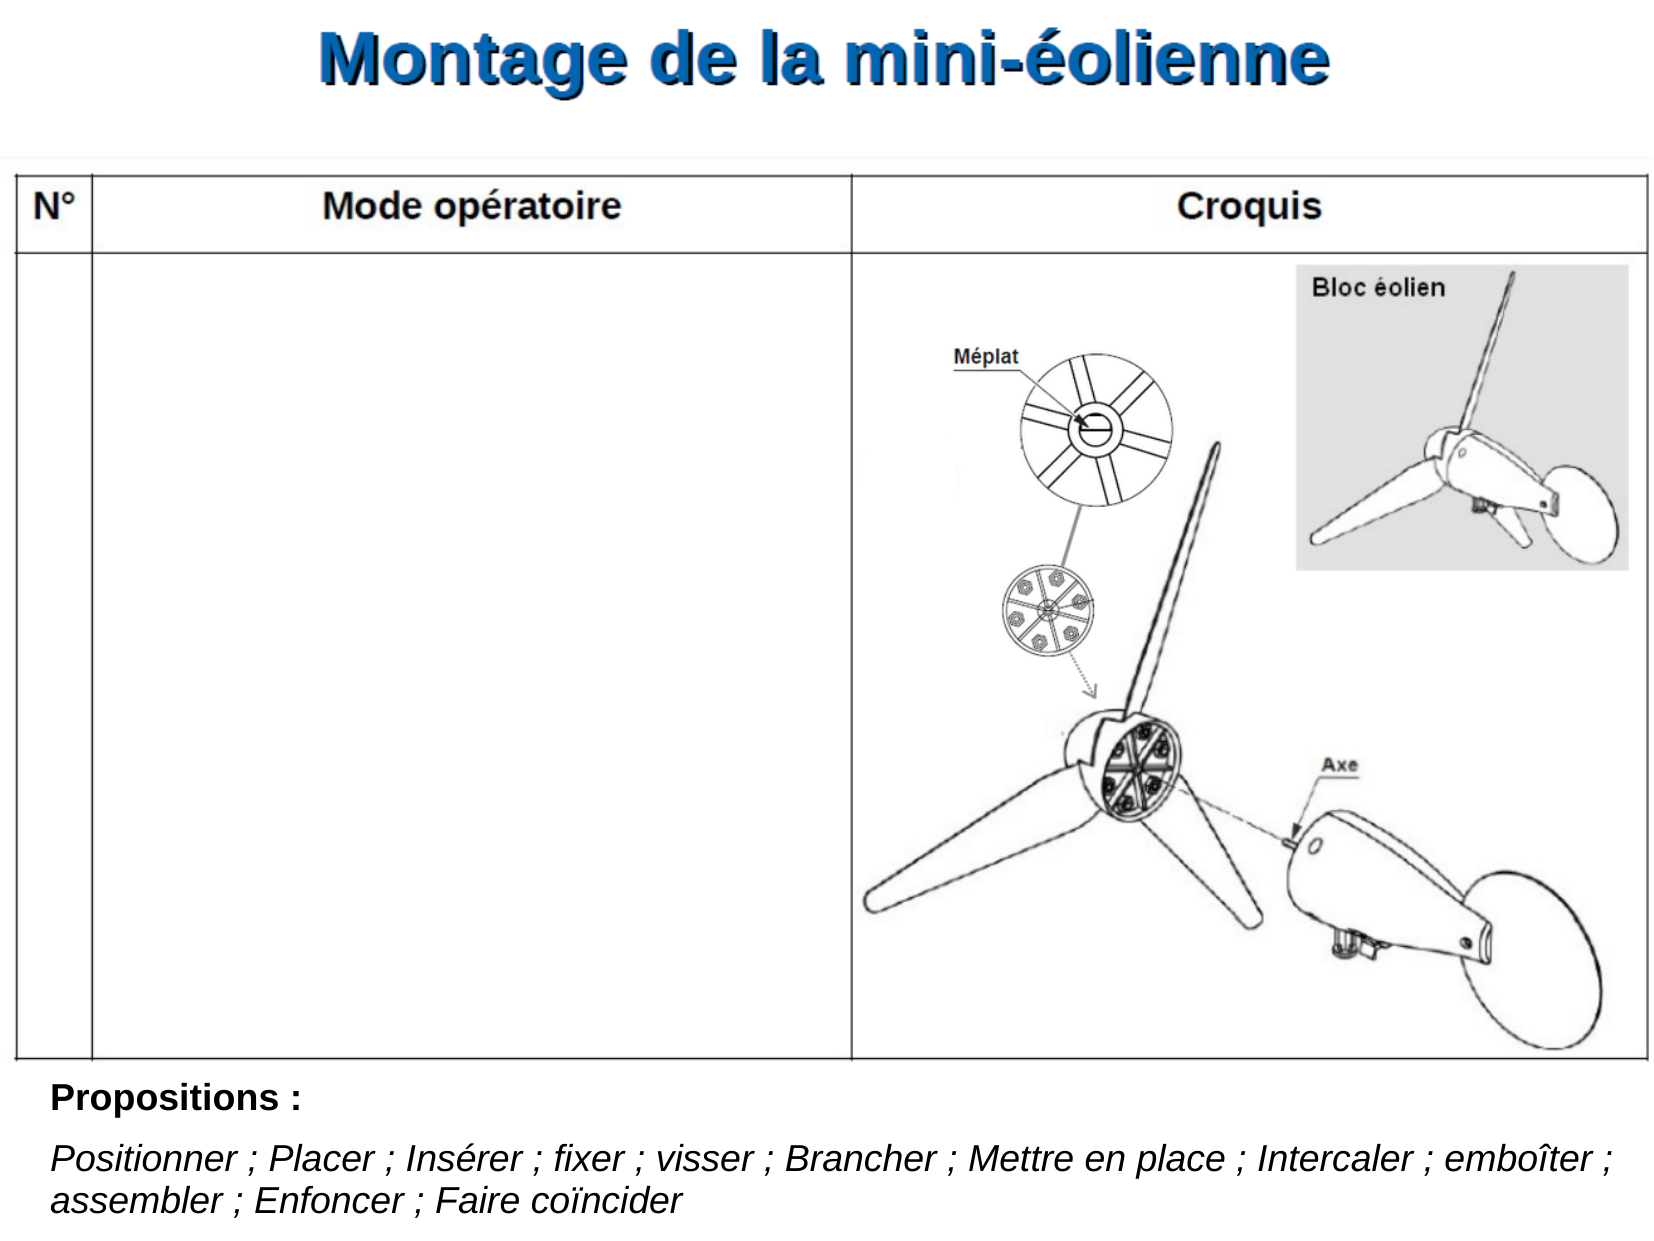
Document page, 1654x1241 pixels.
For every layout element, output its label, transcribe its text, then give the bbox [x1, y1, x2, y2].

text_box Propositions : Positionner ; Placer ; Insérer ; fixer ; visser ; Brancher ; Mettre en place ; Intercaler ; emboîter ; assembler ; Enfoncer ; Faire coïncider [35, 1068, 1642, 1230]
picture [310, 6, 1347, 101]
picture [0, 156, 1654, 1063]
